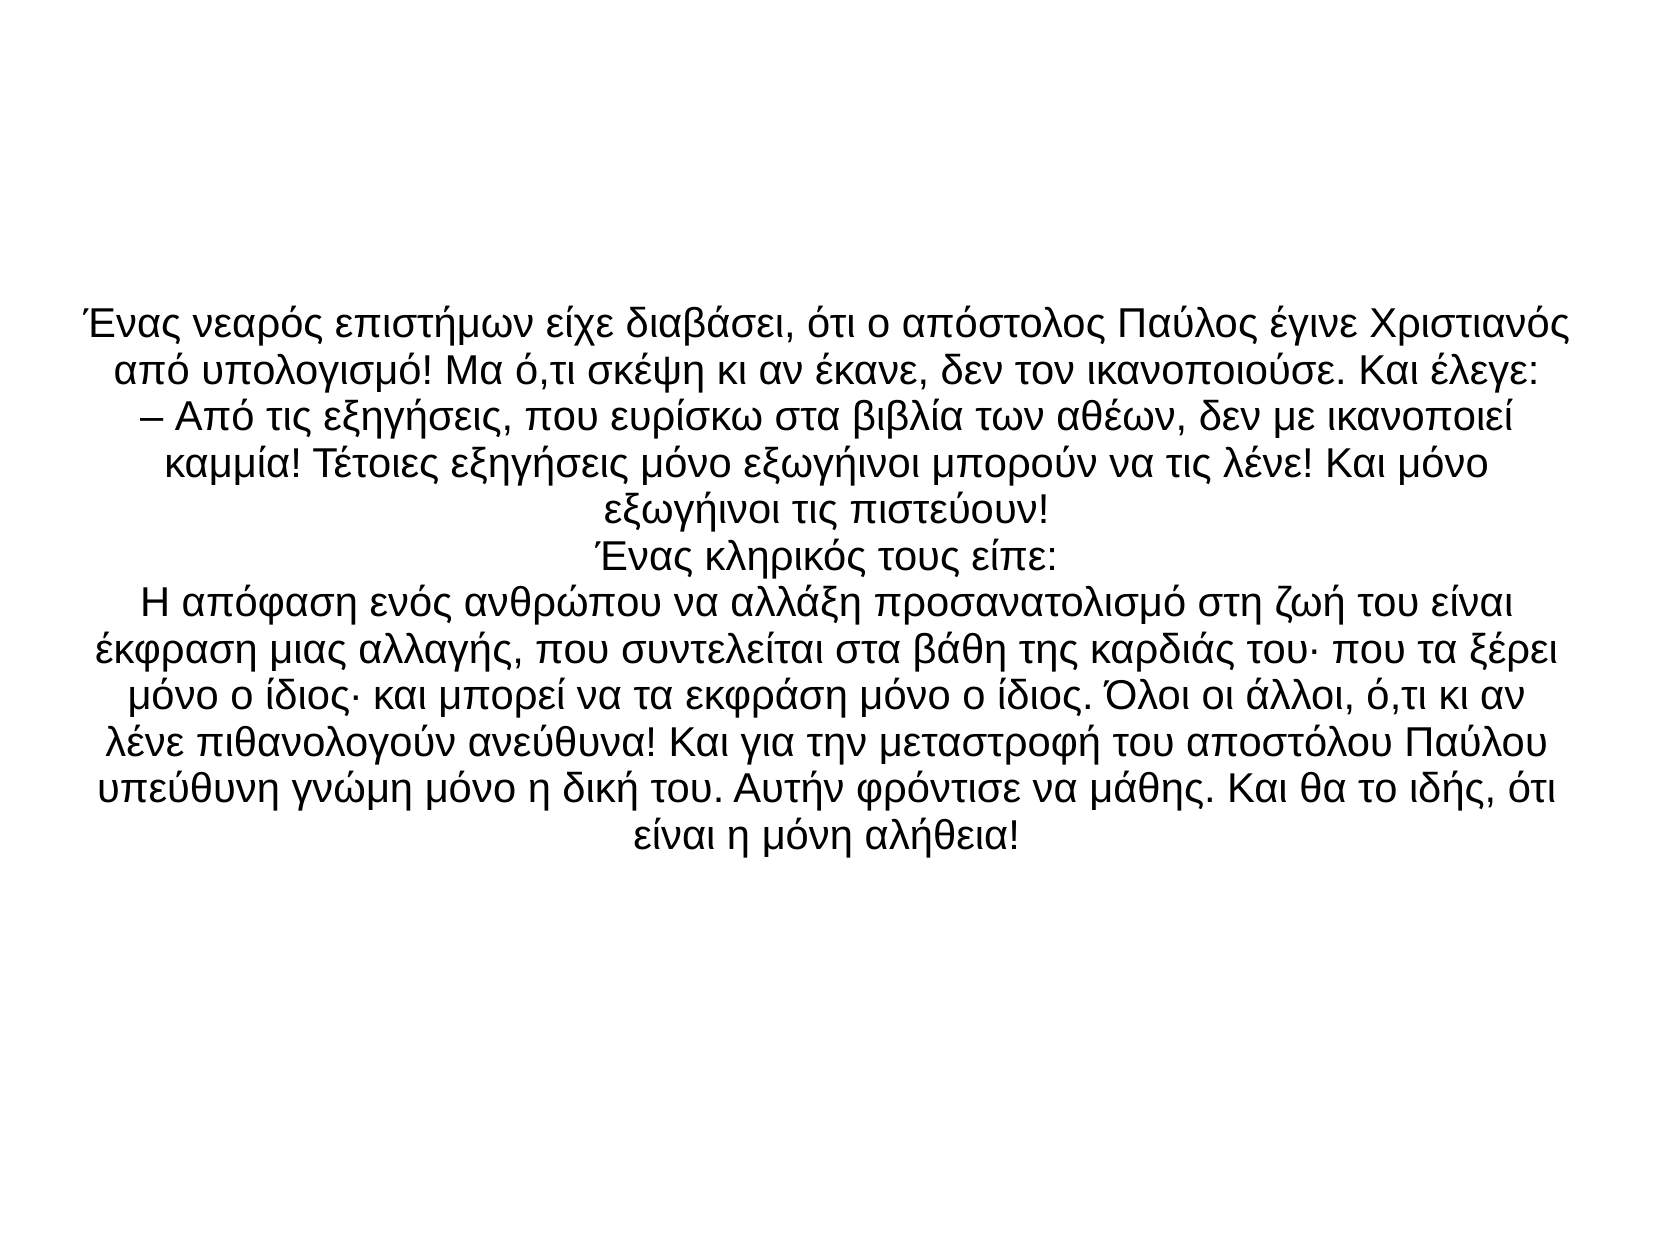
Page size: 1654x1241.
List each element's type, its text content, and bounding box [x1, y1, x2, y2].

subtitle Ένας νεαρός επιστήμων είχε διαβάσει, ότι ο απόστολος Παύλος έγινε Χριστιανός από υπολογισμό! Μα ό,τι σκέψη κι αν έκανε, δεν τον ικανοποιούσε. Και έλεγε: – Από τις εξηγήσεις, που ευρίσκω στα βιβλία των αθέων, δεν με ικανοποιεί καμμία! Τέτοιες εξηγήσεις μόνο εξωγήινοι μπορούν να τις λένε! Και μόνο εξωγήινοι τις πιστεύουν! Ένας κληρικός τους είπε: Η απόφαση ενός ανθρώπου να αλλάξη προσανατολισμό στη ζωή του είναι έκφραση μιας αλλαγής, που συντελείται στα βάθη της καρδιάς του∙ που τα ξέρει μόνο ο ίδιος∙ και μπορεί να τα εκφράση μόνο ο ίδιος. Όλοι οι άλλοι, ό,τι κι αν λένε πιθανολογούν ανεύθυνα! Και για την μεταστροφή του αποστόλου Παύλου υπεύθυνη γνώμη μόνο η δική του. Αυτήν φρόντισε να μάθης. Και θα το ιδής, ότι είναι η μόνη αλήθεια! [82, 49, 1571, 1109]
